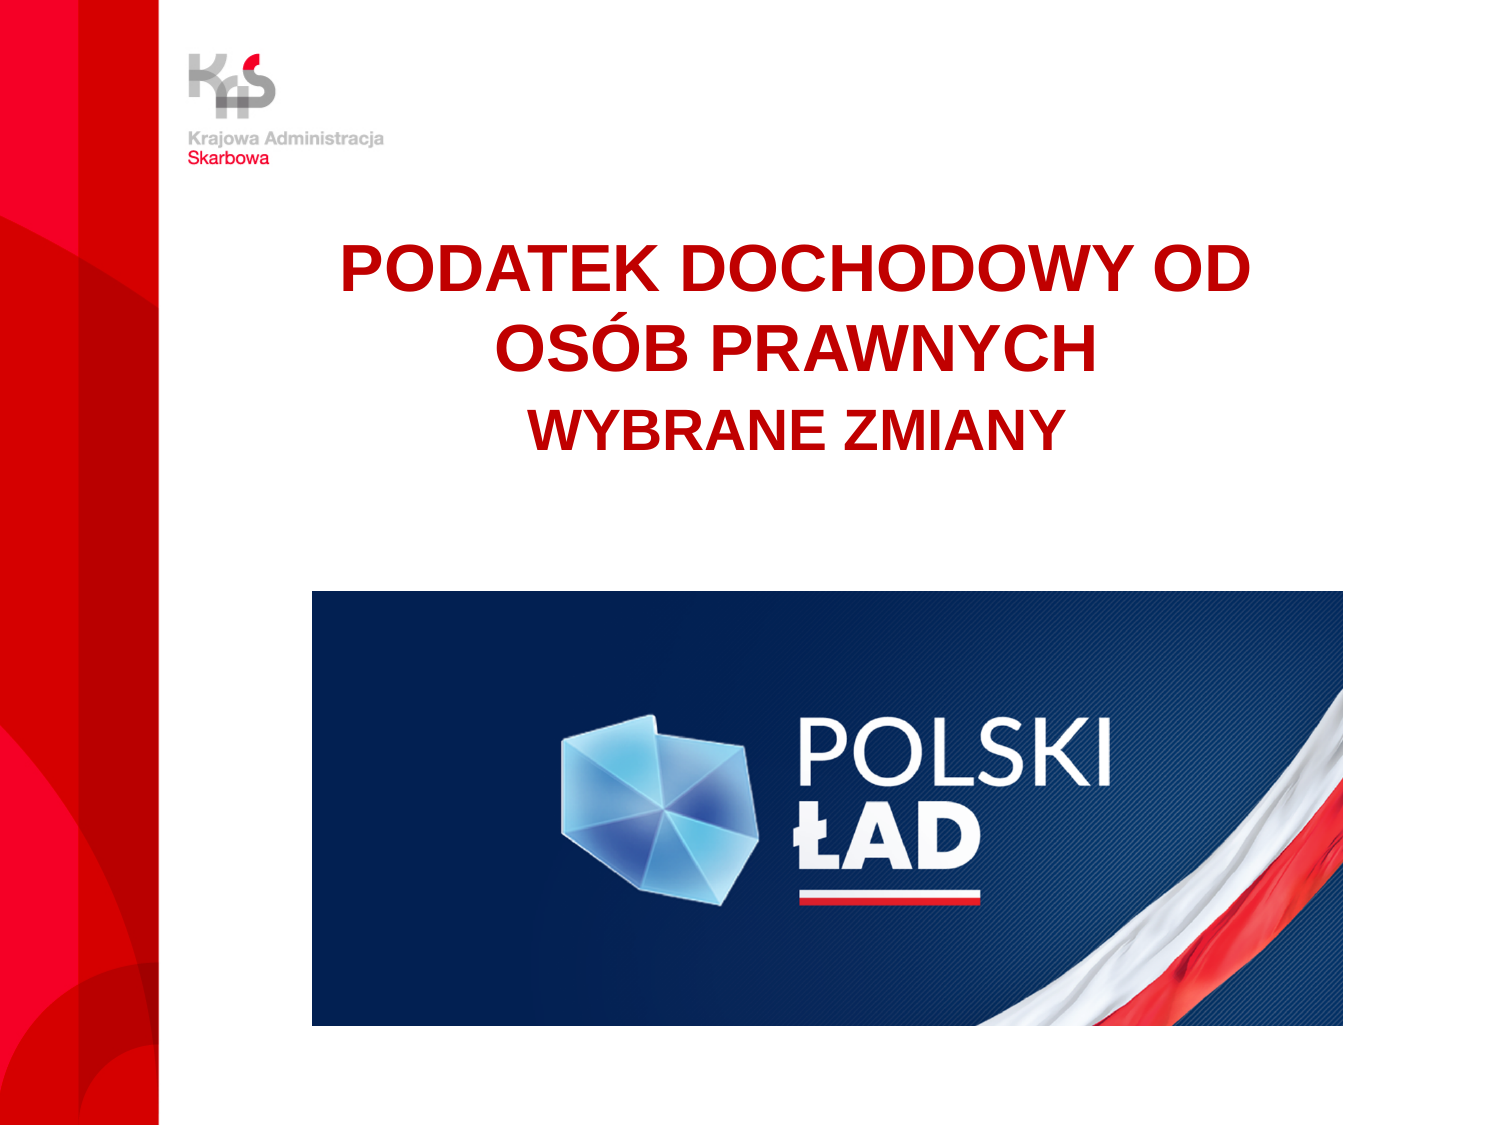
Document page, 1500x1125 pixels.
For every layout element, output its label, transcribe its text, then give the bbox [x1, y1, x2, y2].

picture [0, 0, 1500, 1125]
text_box PODATEK DOCHODOWY OD OSÓB PRAWNYCH WYBRANE ZMIANY [218, 147, 1376, 470]
